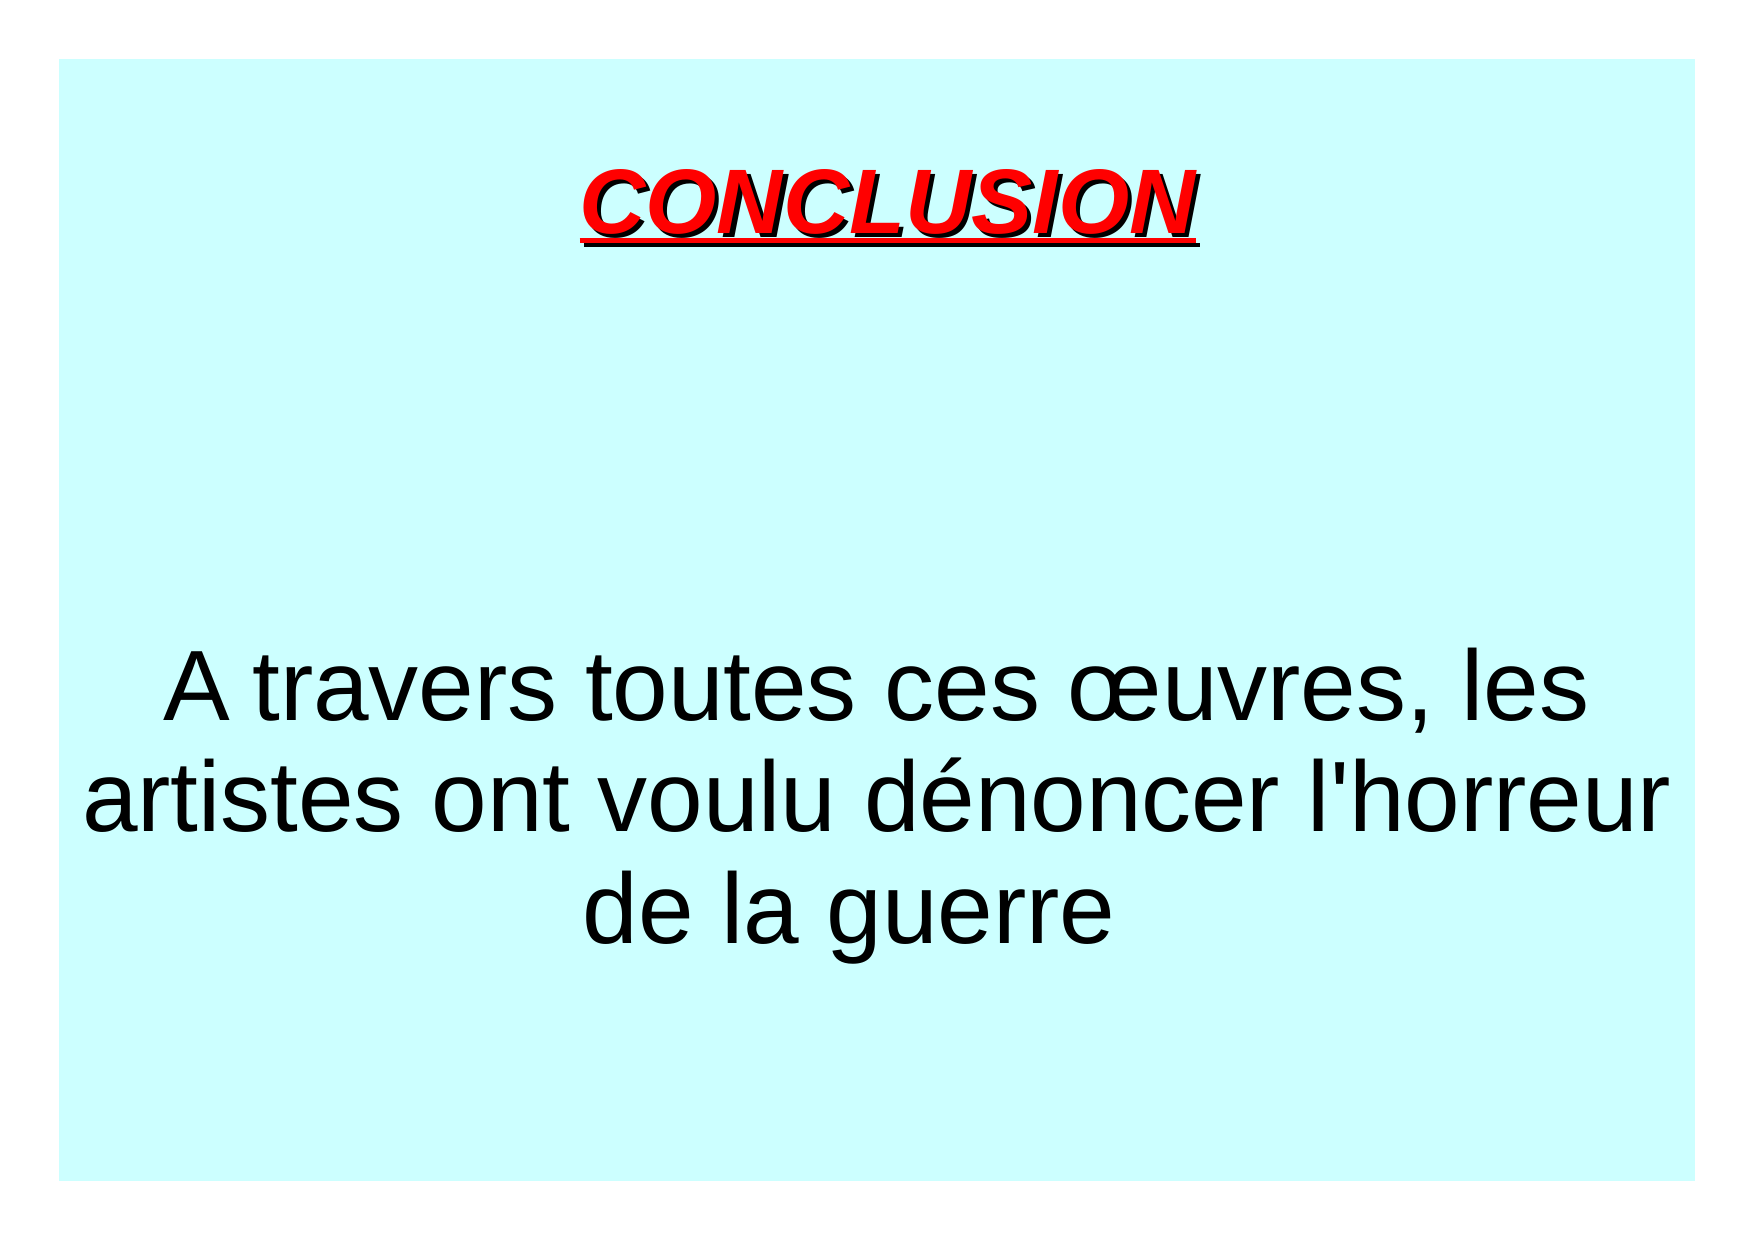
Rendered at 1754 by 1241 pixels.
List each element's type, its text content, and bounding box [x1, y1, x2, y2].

text_box A travers toutes ces œuvres, les artistes ont voulu dénoncer l'horreur de la guerre [59, 413, 1695, 1182]
title CONCLUSION [151, 107, 1625, 296]
